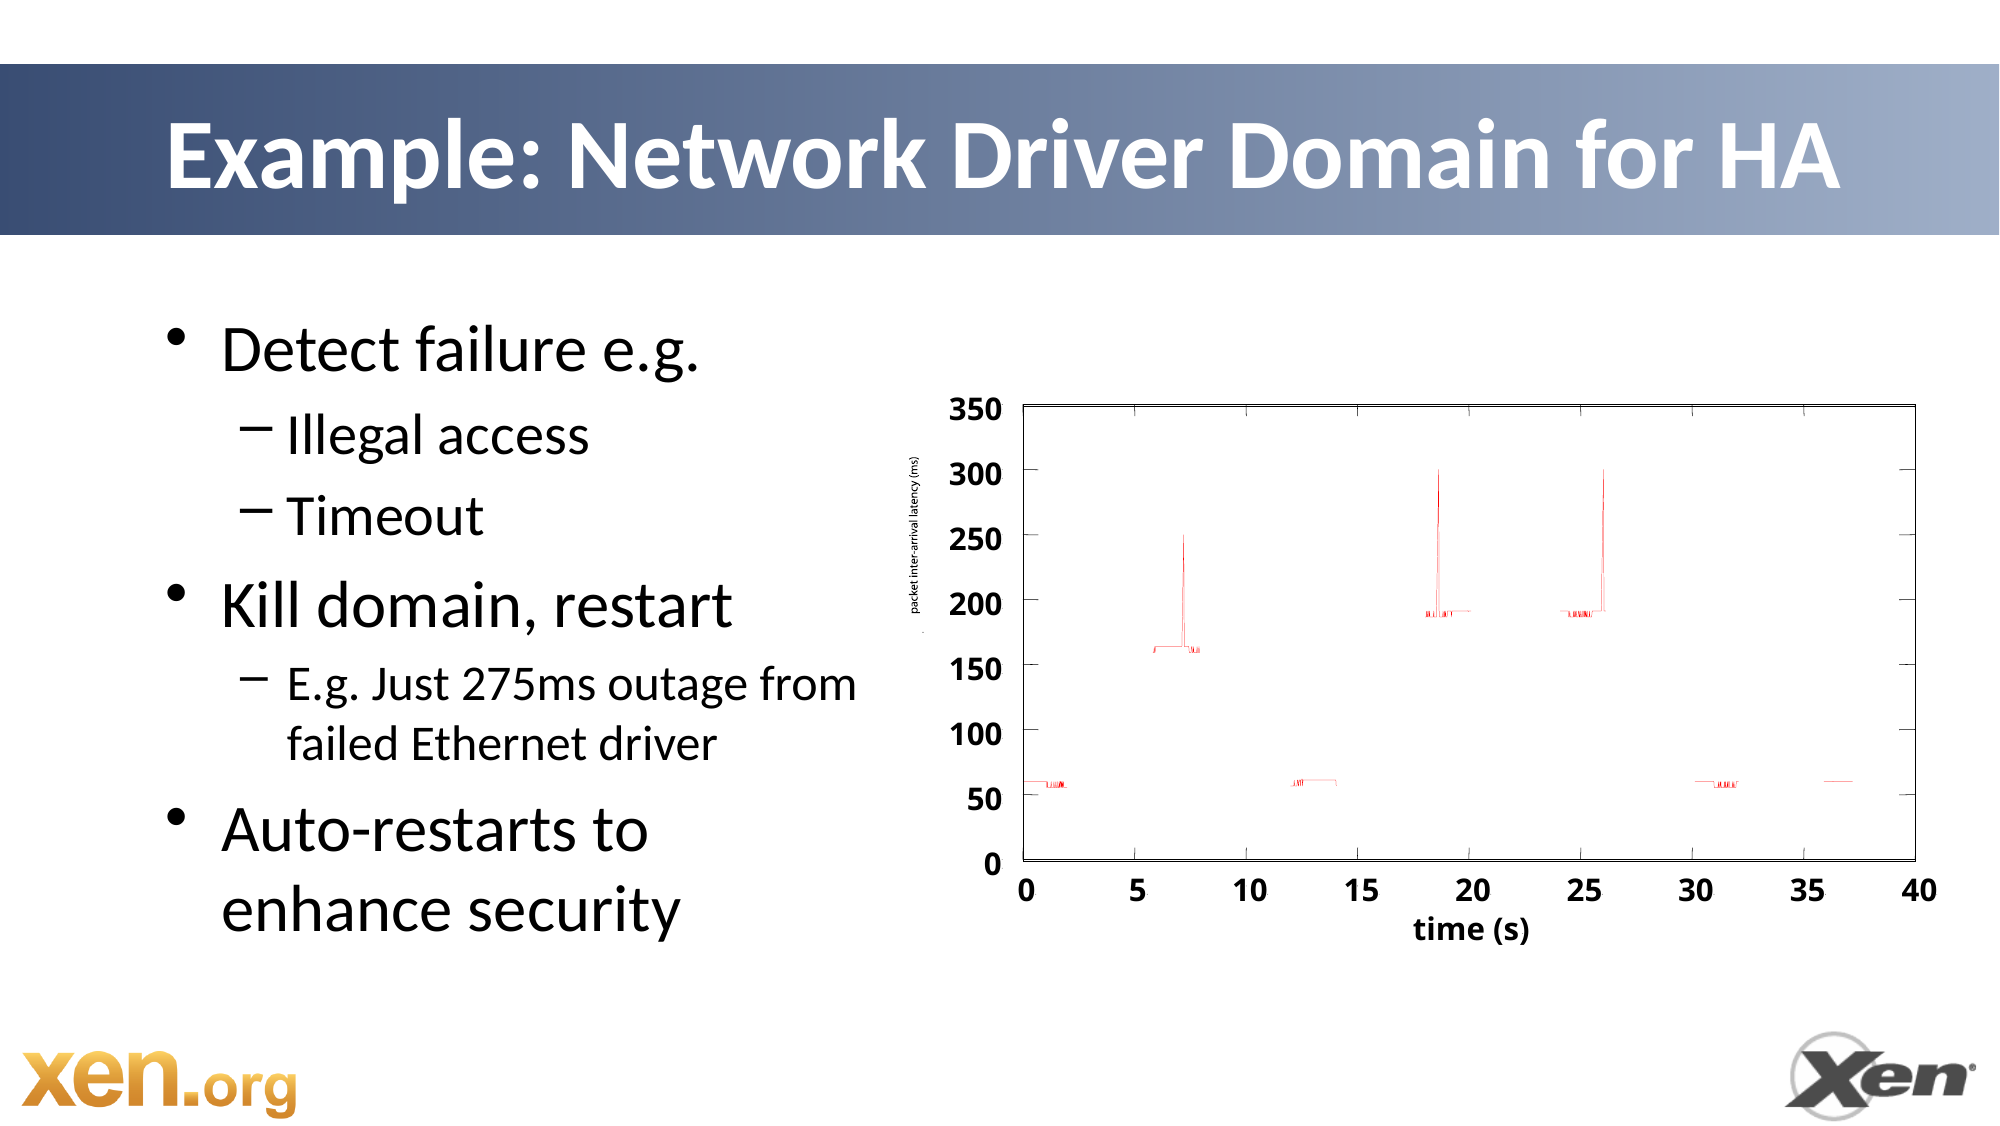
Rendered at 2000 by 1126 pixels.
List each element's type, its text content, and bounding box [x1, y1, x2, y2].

text_box 5 [1128, 870, 1147, 908]
text_box 10 [1223, 870, 1269, 908]
text_box 40 [1893, 870, 1938, 908]
text_box [909, 523, 918, 544]
text_box 150 [940, 649, 1004, 687]
text_box 300 [940, 454, 1004, 492]
list Detect failure e.g. Illegal access Timeout Kill domain, restart E.g. Just 275ms outage from failed Ethernet driver Auto-restarts to enhance security [149, 296, 984, 973]
table_cell Dom0 OS: CentOS, Debian, Fedora, NetBSD, OpenSuse, RHEL 5.x, Solaris 11, … [1779, 1030, 1989, 1126]
text_box 15 [1335, 870, 1381, 908]
text_box 35 [1781, 870, 1827, 908]
text_box [909, 569, 918, 577]
text_box 0 [1017, 870, 1036, 908]
text_box [910, 480, 921, 514]
text_box [911, 602, 920, 614]
text_box [1026, 407, 1915, 859]
text_box 50 [958, 778, 1004, 817]
text_box 350 [940, 388, 1004, 427]
title Example: Network Driver Domain for HA [150, 54, 1920, 243]
text_box 0 [984, 844, 1003, 882]
text_box 25 [1558, 870, 1603, 908]
text_box [908, 580, 918, 601]
text_box 20 [1446, 870, 1492, 908]
text_box [909, 457, 919, 478]
text_box 30 [1669, 870, 1715, 908]
text_box [1026, 400, 1927, 866]
text_box 200 [940, 584, 1004, 622]
text_box [910, 545, 918, 568]
text_box 250 [940, 519, 1004, 557]
text_box time (s) [1412, 909, 1531, 948]
picture [19, 1051, 303, 1123]
text_box 100 [940, 714, 1004, 752]
text_box 0 [989, 856, 995, 871]
